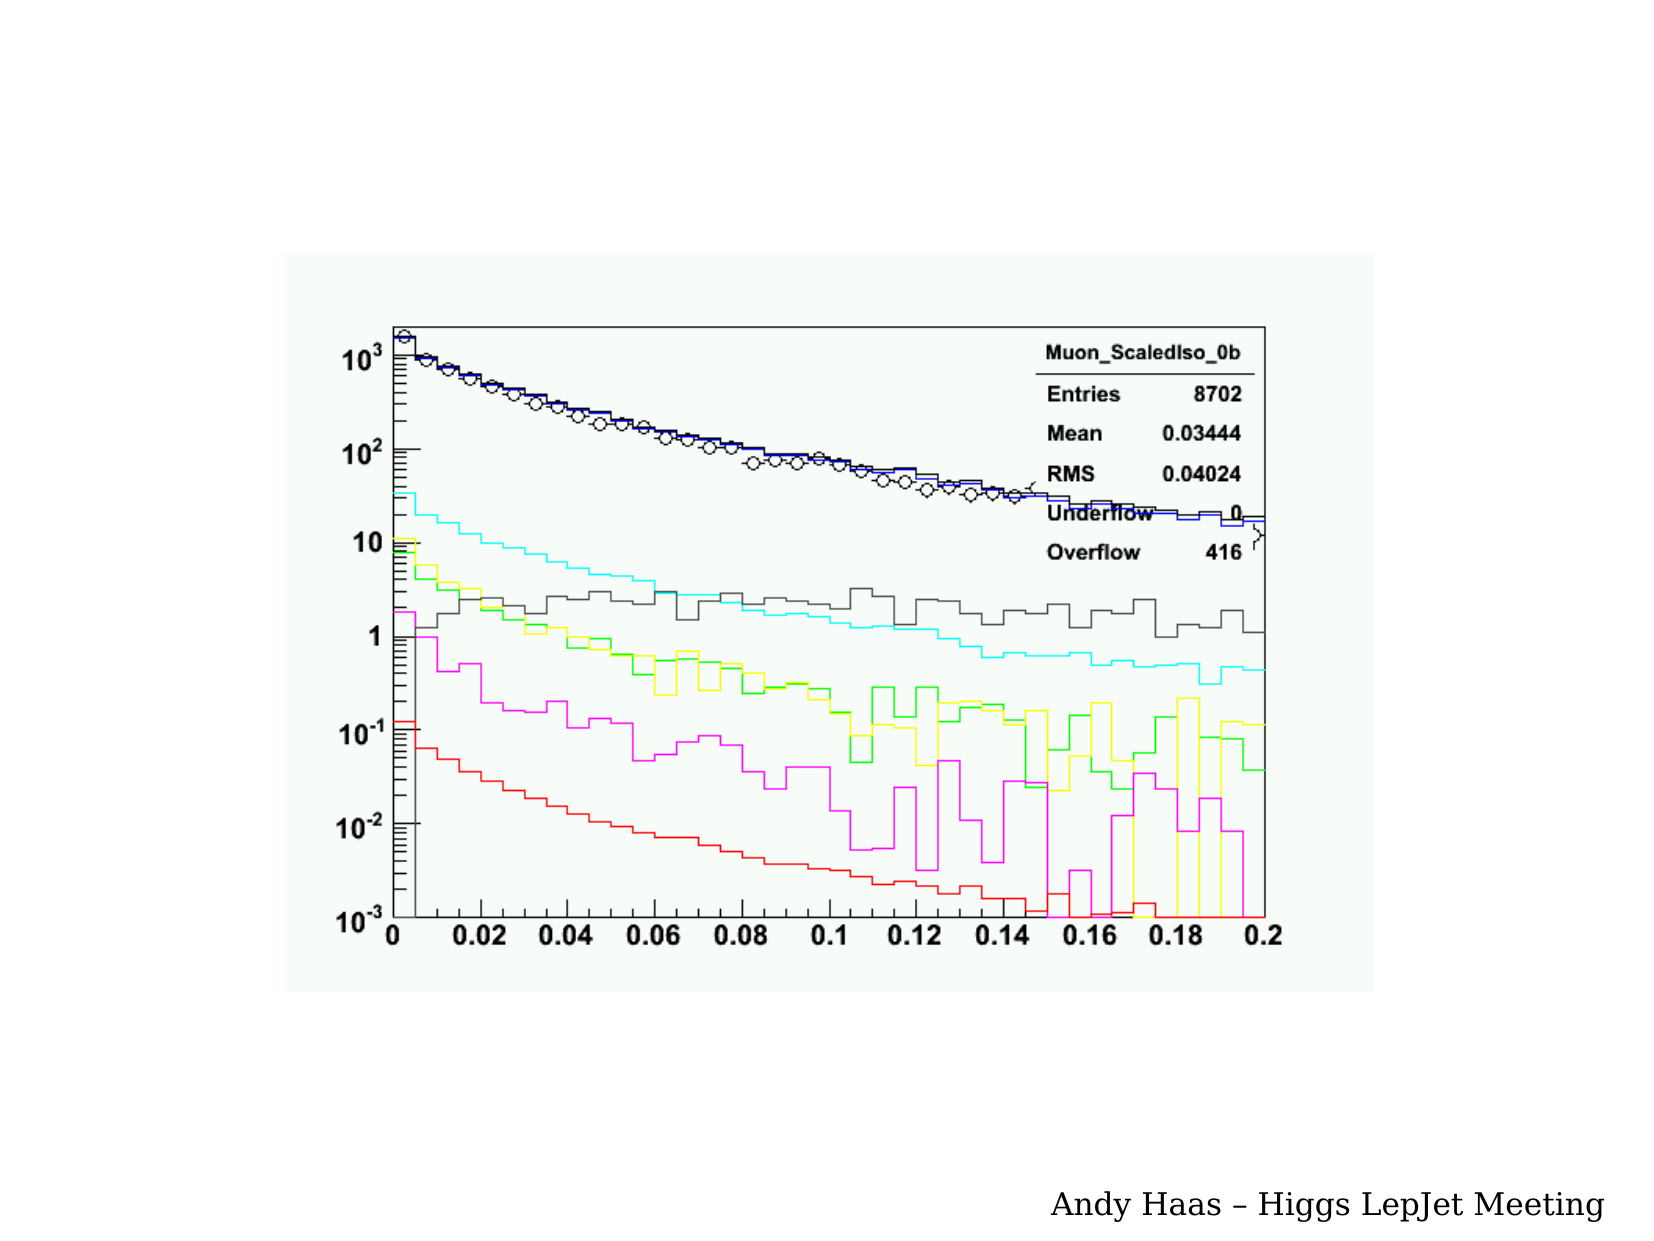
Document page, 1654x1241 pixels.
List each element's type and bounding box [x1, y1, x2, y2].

picture [285, 253, 1374, 992]
